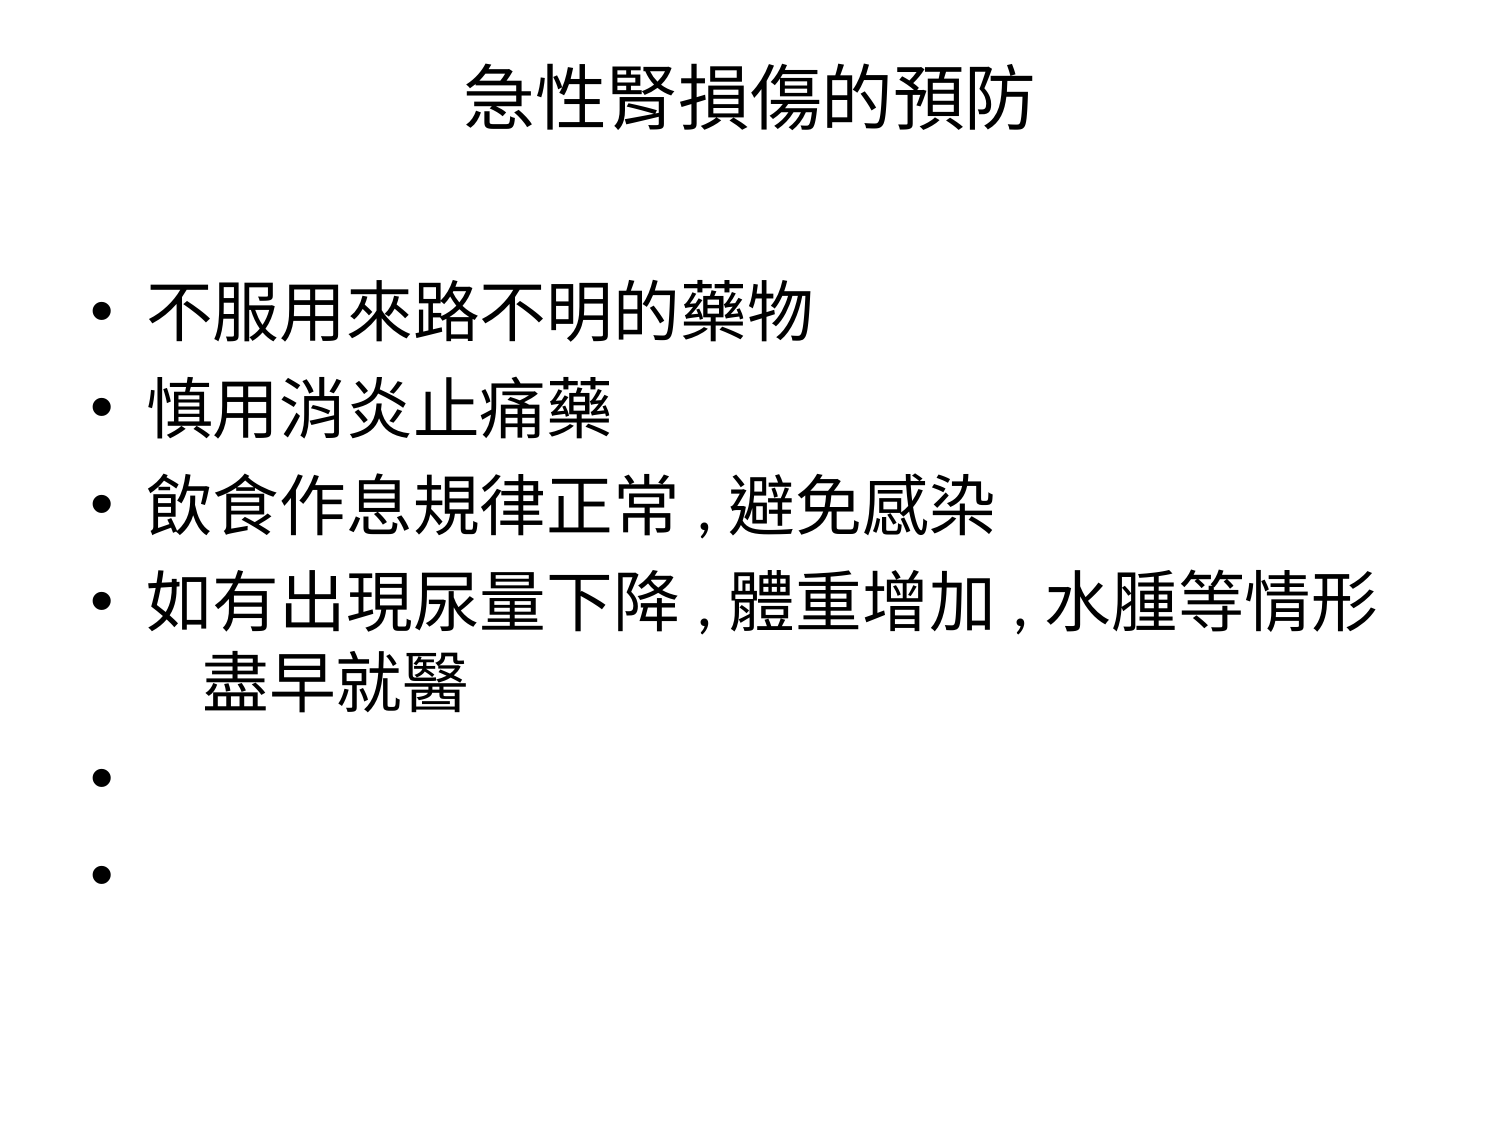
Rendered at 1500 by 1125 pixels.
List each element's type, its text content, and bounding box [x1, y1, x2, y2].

list 不服用來路不明的藥物 慎用消炎止痛藥 飲食作息規律正常,避免感染 如有出現尿量下降,體重增加,水腫等情形盡早就醫 [75, 262, 1426, 1005]
title 急性腎損傷的預防 [75, 45, 1426, 233]
